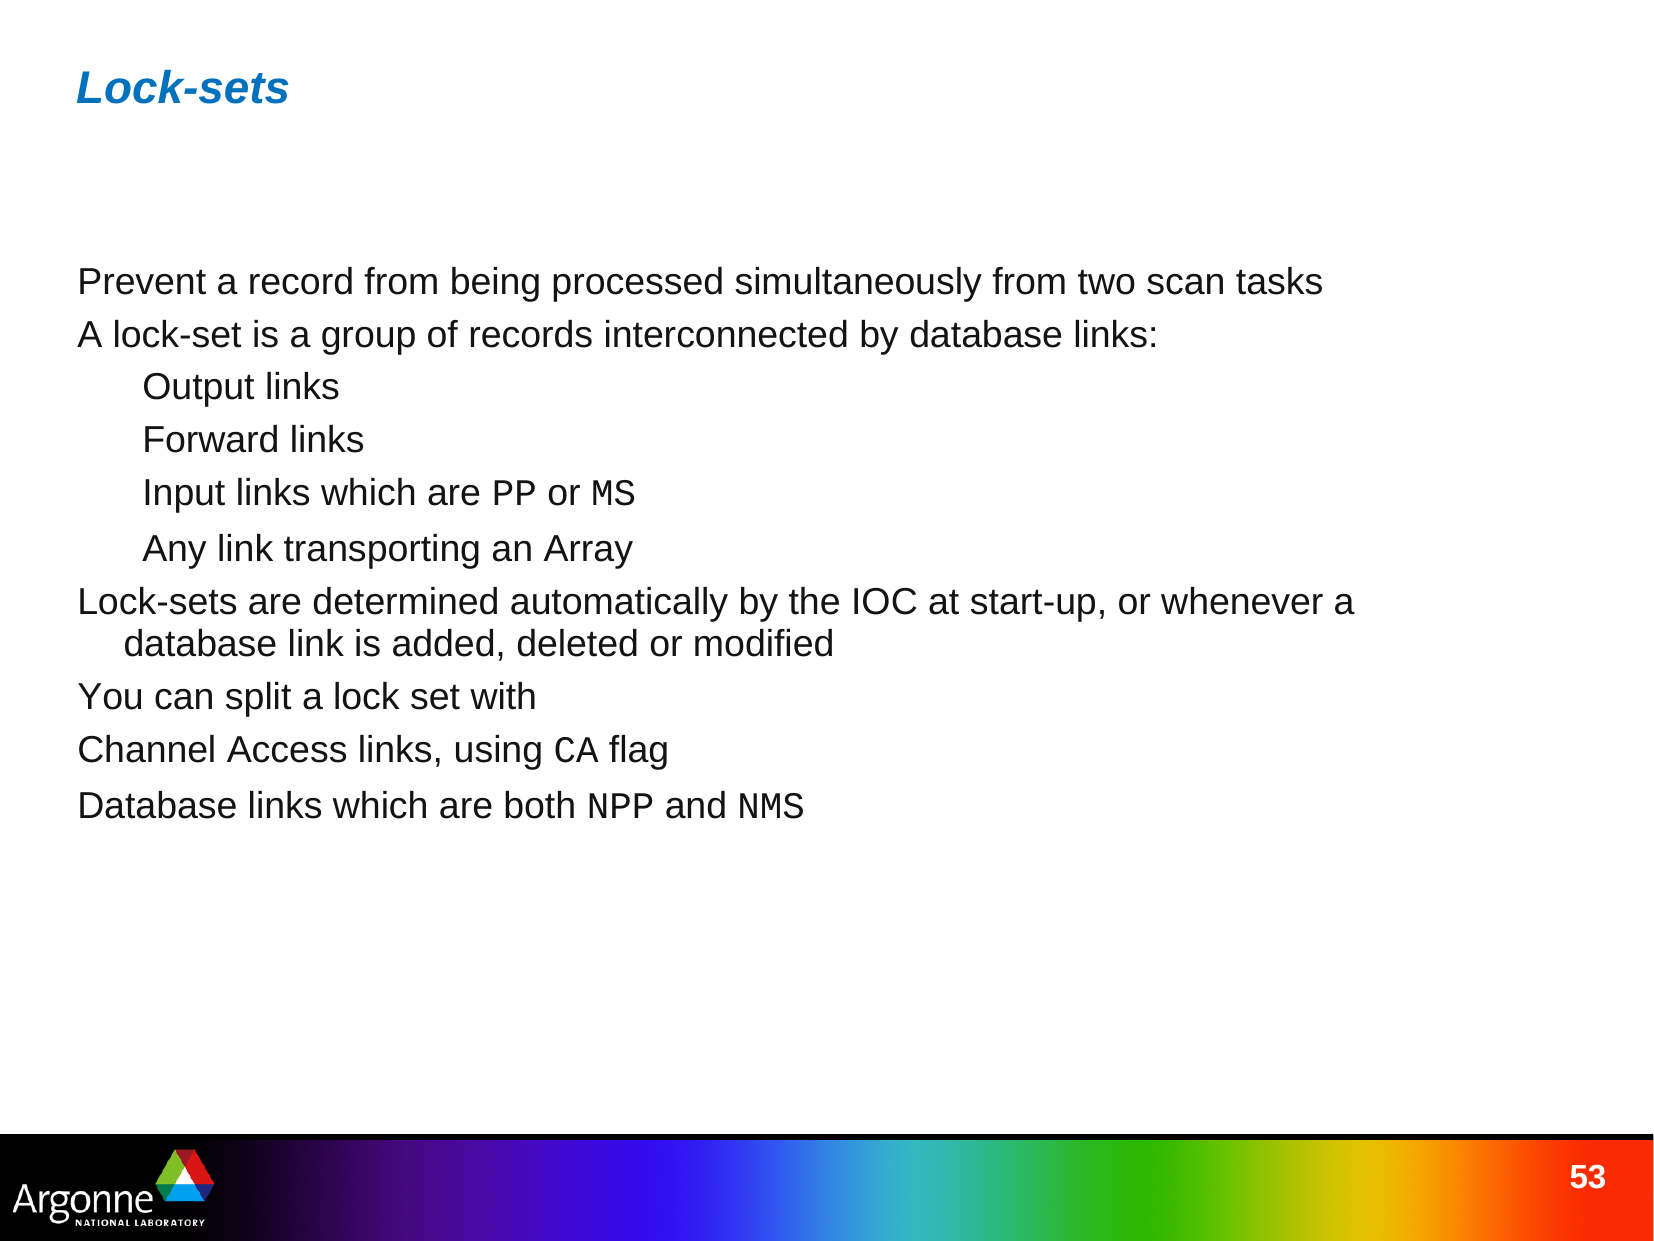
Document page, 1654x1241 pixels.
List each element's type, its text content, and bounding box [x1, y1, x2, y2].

title Lock-sets [61, 59, 1500, 144]
picture [0, 1134, 1654, 1241]
list Prevent a record from being processed simultaneously from two scan tasks A lock-set is a group of records interconnected by database links: Output links Forward links Input links which are PP or MS Any link transporting an Array Lock-sets are determined automatically by the IOC at start-up, or whenever a database link is added, deleted or modified You can split a lock set with Channel Access links, using CA flag Database links which are both NPP and NMS [62, 253, 1498, 979]
